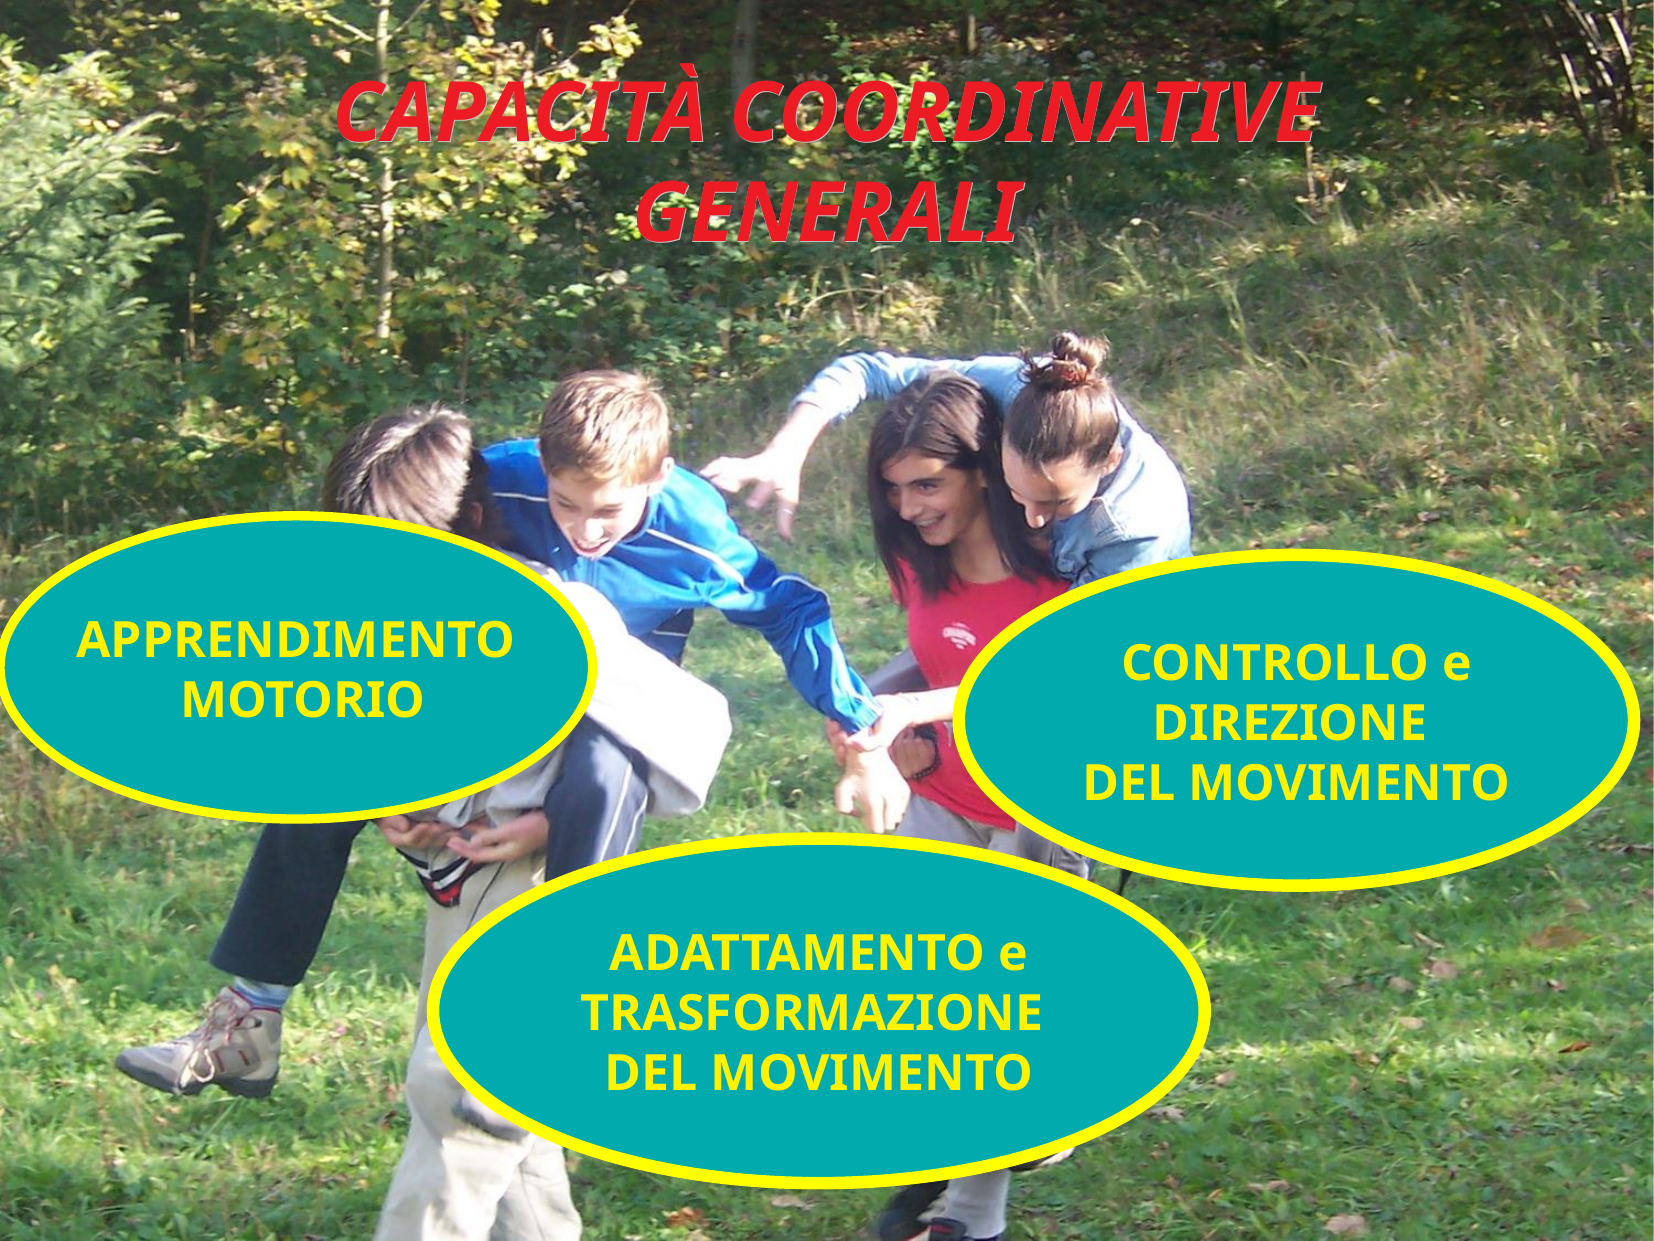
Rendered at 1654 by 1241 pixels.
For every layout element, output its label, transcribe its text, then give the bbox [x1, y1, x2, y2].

text_box CAPACITÀ COORDINATIVE GENERALI [124, 55, 1530, 262]
text_box APPRENDIMENTO MOTORIO [0, 515, 593, 820]
picture [0, 0, 1654, 1241]
text_box CONTROLLO e DIREZIONE DEL MOVIMENTO [958, 554, 1635, 886]
text_box ADATTAMENTO e TRASFORMAZIONE DEL MOVIMENTO [432, 838, 1205, 1184]
